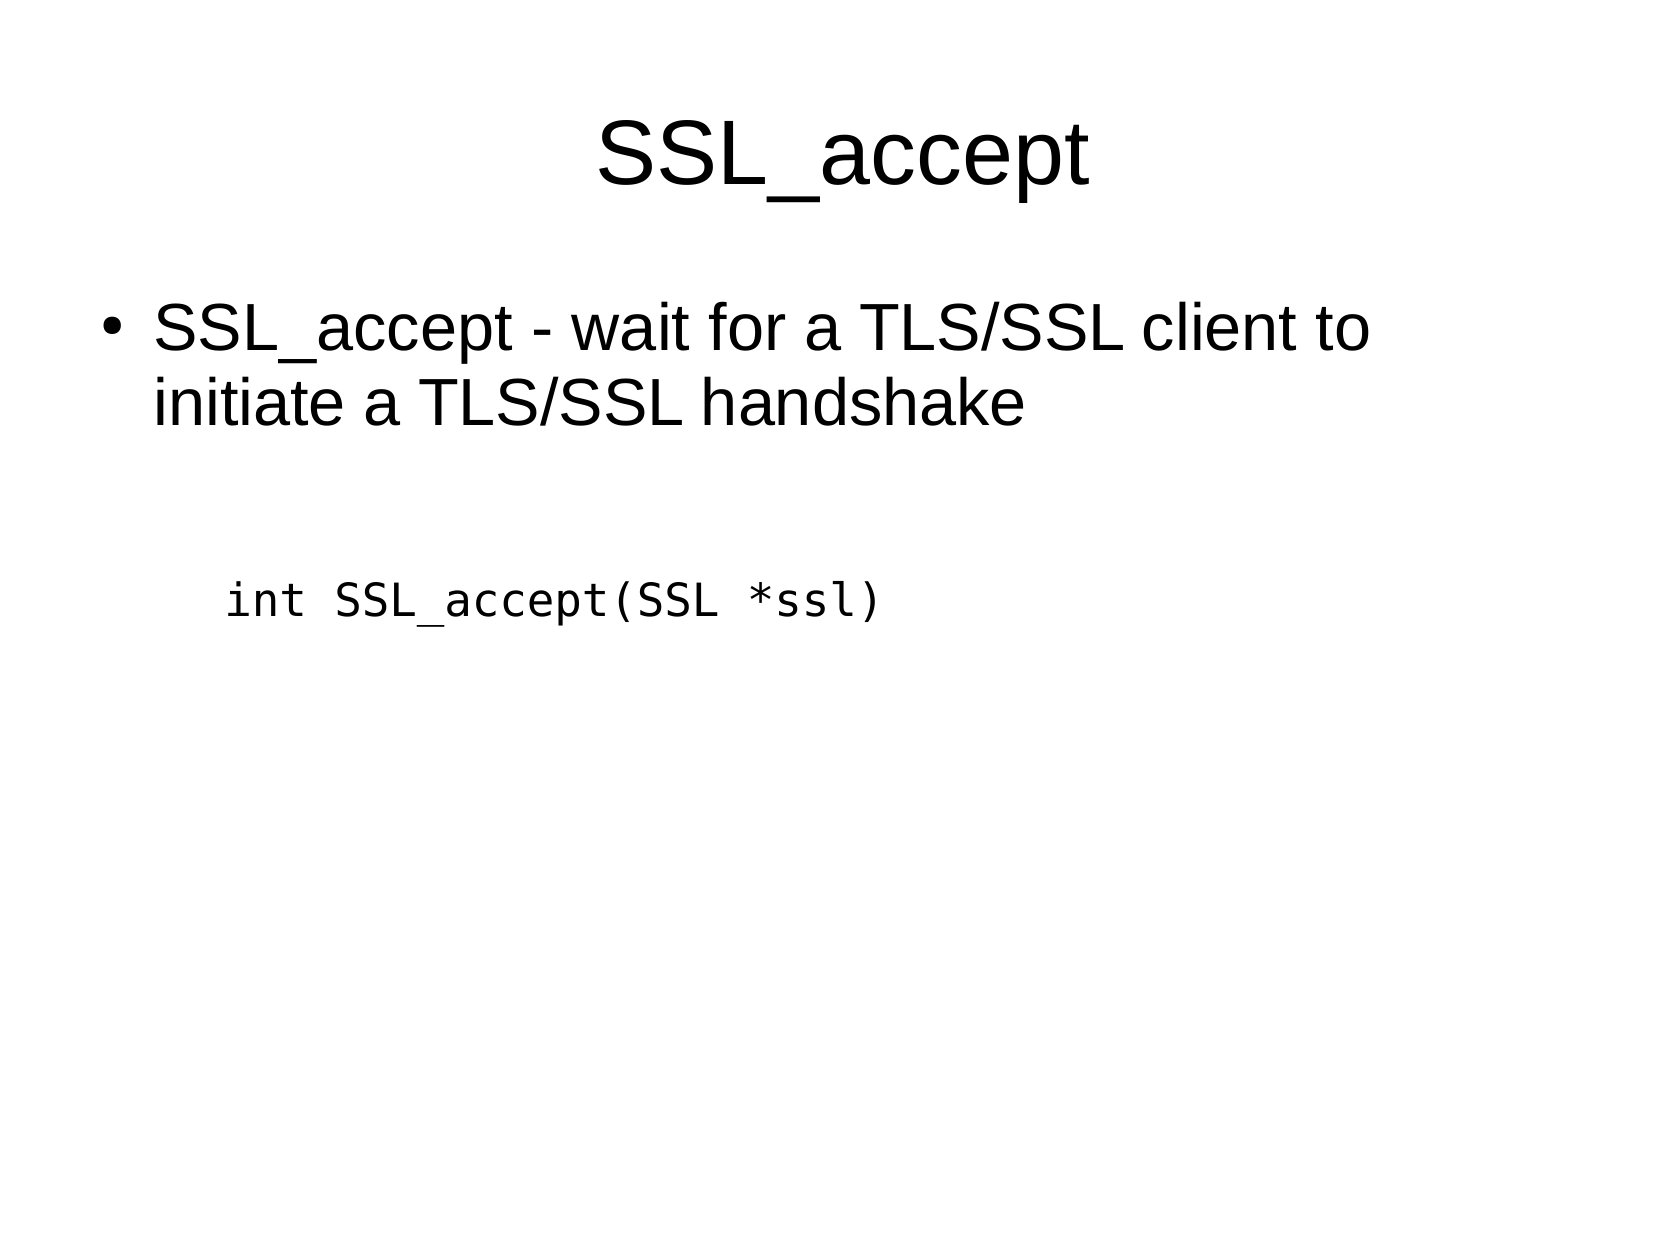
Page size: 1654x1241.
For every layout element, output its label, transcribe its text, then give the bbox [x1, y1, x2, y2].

title SSL_accept [82, 56, 1571, 250]
list SSL_accept - wait for a TLS/SSL client to initiate a TLS/SSL handshake int SSL_accept(SSL *ssl) [82, 290, 1571, 1109]
